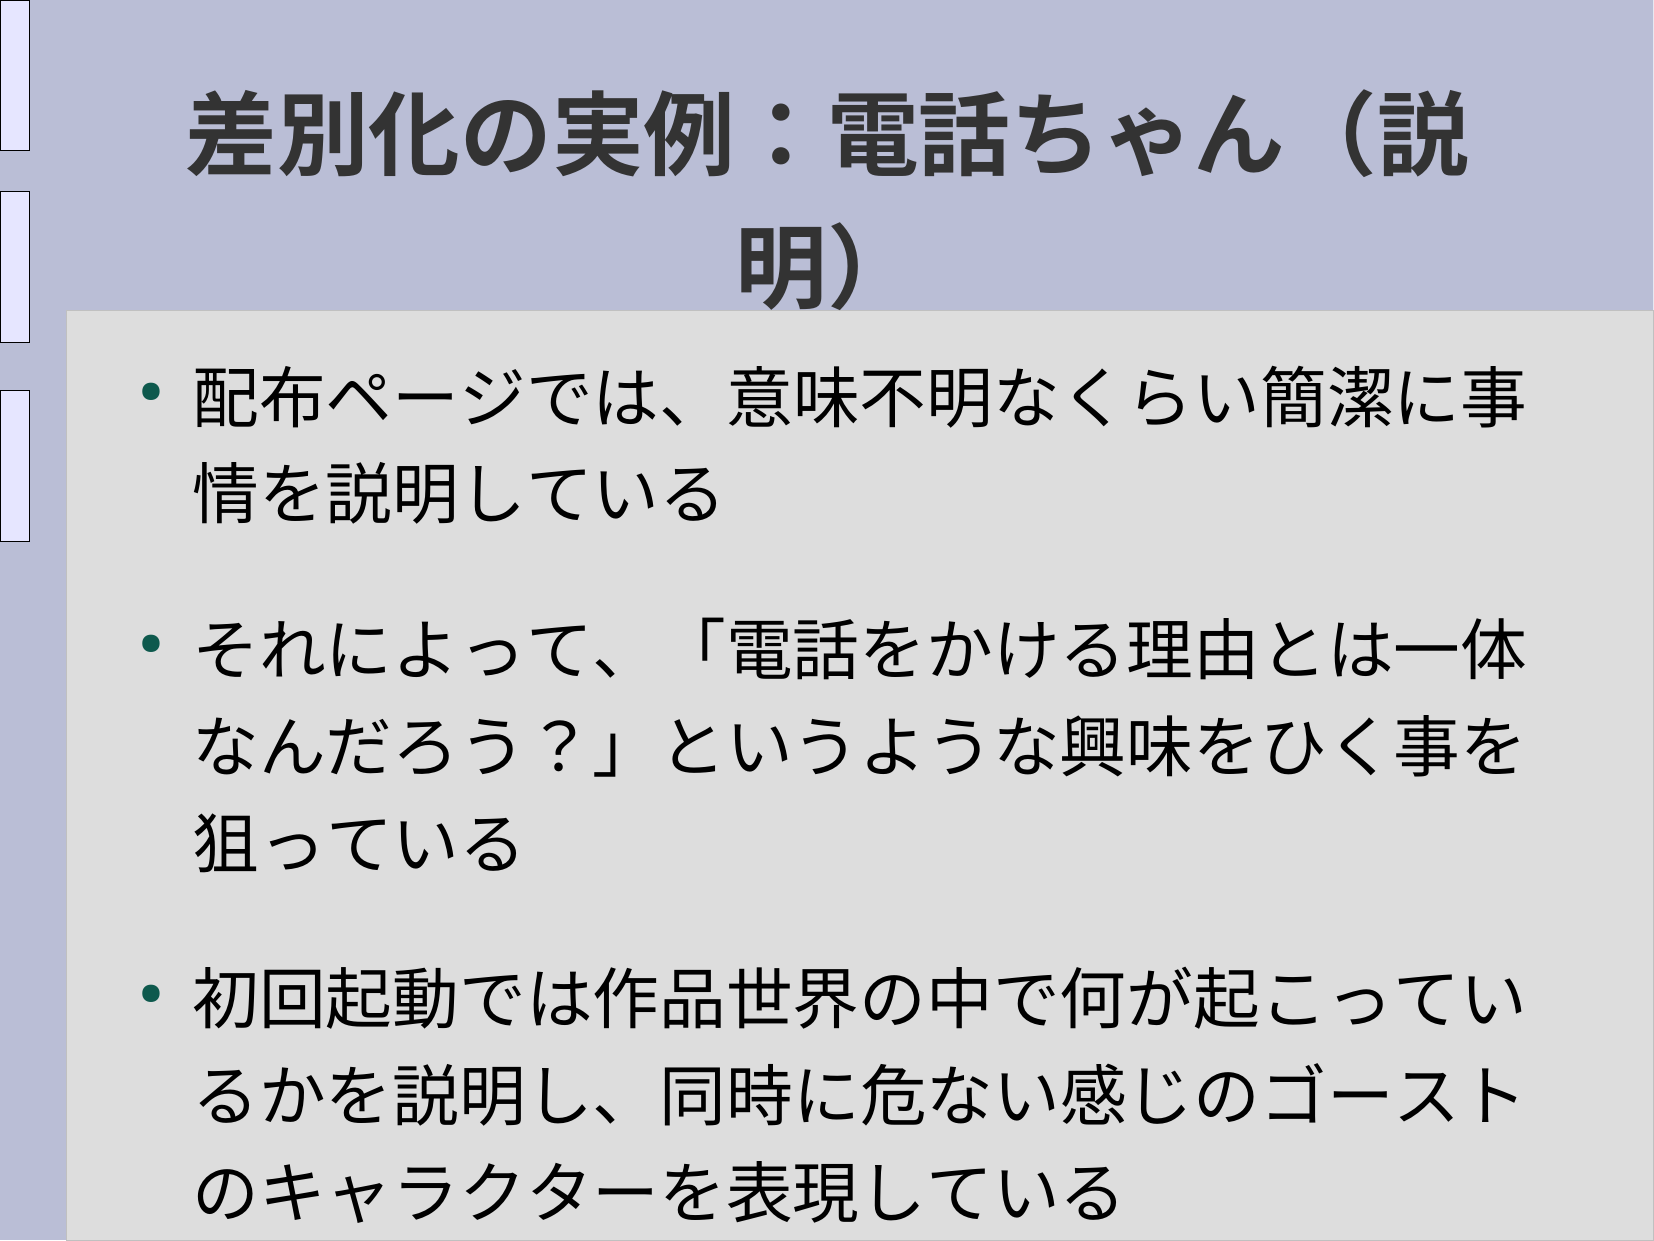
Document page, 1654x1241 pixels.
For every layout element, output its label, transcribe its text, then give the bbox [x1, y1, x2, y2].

list 配布ページでは、意味不明なくらい簡潔に事情を説明している それによって、「電話をかける理由とは一体なんだろう？」というような興味をひく事を狙っている 初回起動では作品世界の中で何が起こっているかを説明し、同時に危ない感じのゴーストのキャラクターを表現している 実際は「なぜ電話をかけたか」「ゴーストの名前や素性」などの説明も必要だろう [121, 344, 1534, 1127]
title 差別化の実例：電話ちゃん（説明） [121, 91, 1534, 299]
